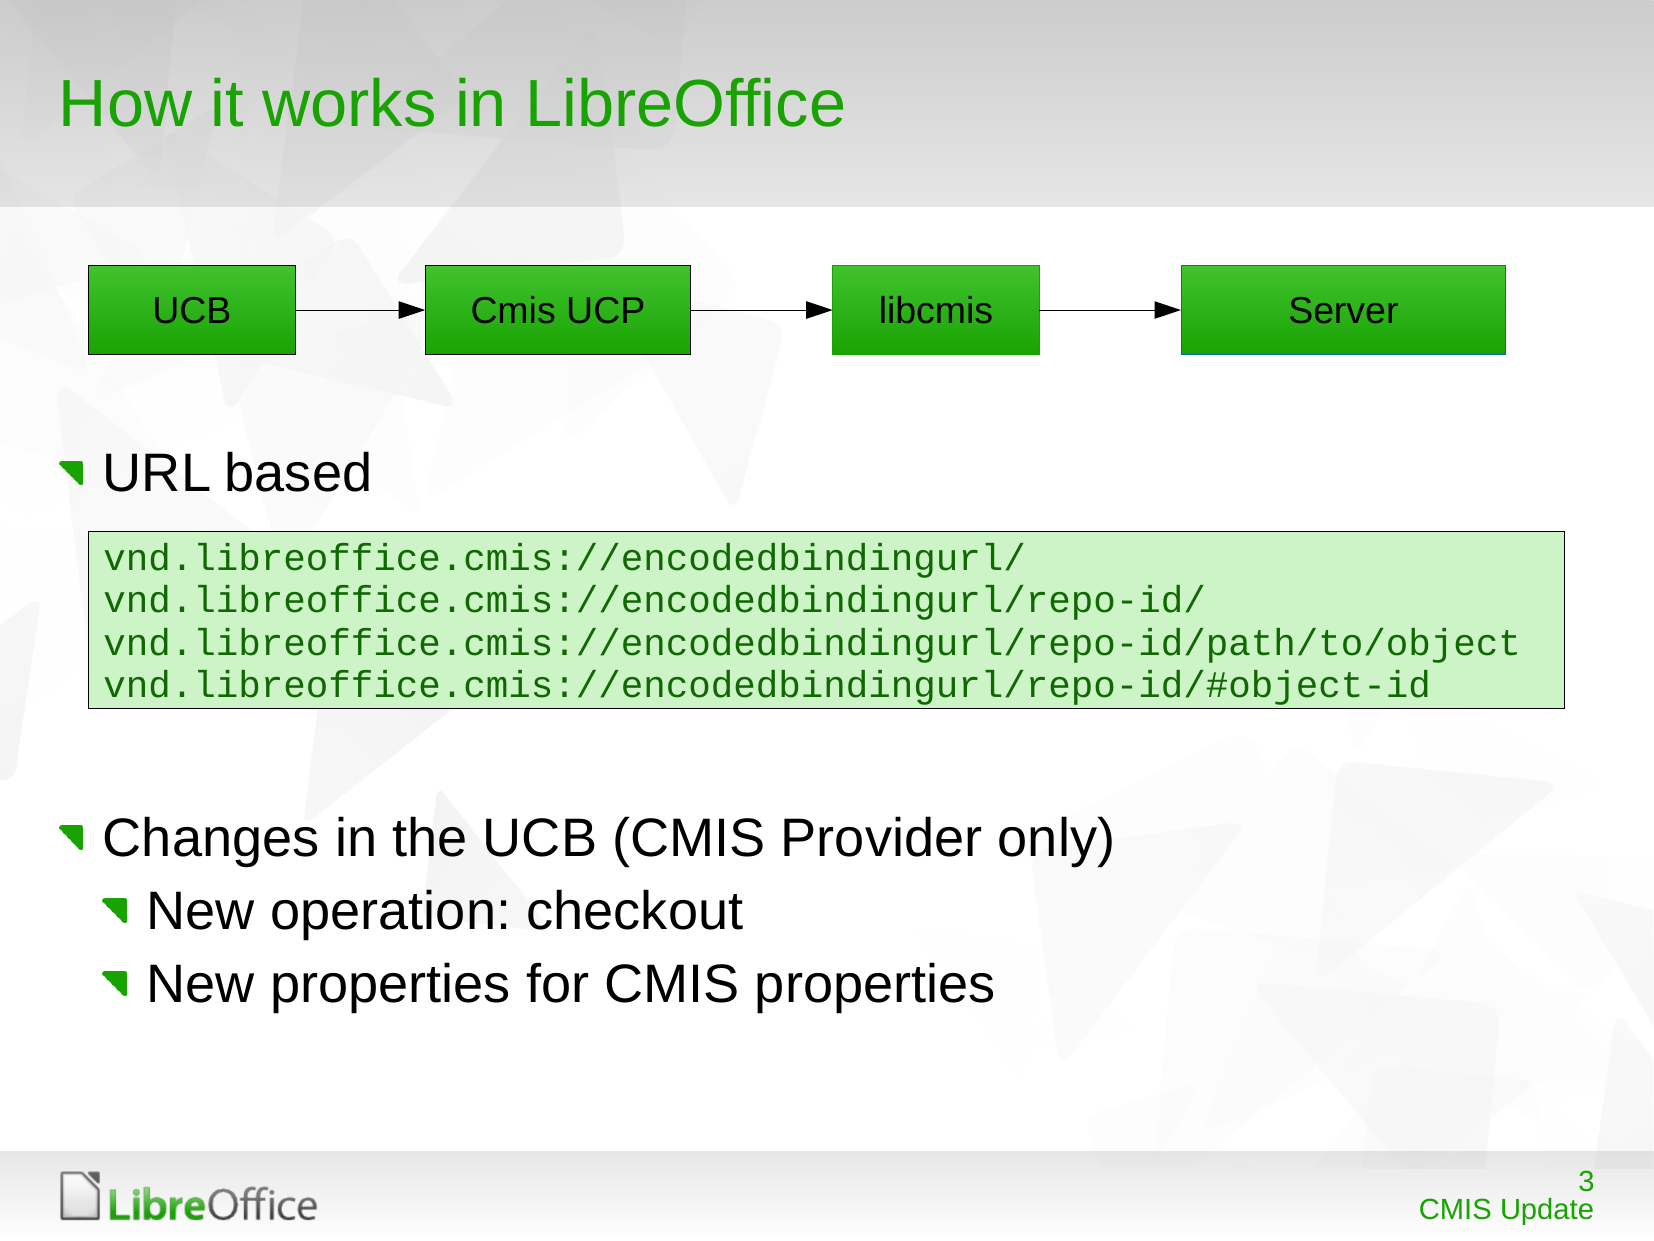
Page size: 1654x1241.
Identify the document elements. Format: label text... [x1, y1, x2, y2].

picture [915, 548, 1654, 1169]
text_box Server [1181, 265, 1506, 355]
title How it works in LibreOffice [59, 29, 1595, 178]
list URL based Changes in the UCB (CMIS Provider only) New operation: checkout New properties for CMIS properties [59, 442, 1595, 1093]
text_box libcmis [832, 265, 1040, 355]
text_box Cmis UCP [425, 265, 691, 355]
text_box vnd.libreoffice.cmis://encodedbindingurl/ vnd.libreoffice.cmis://encodedbindingurl/repo-id/ vnd.libreoffice.cmis://encodedbindingurl/repo-id/path/to/object vnd.libreoffice.cmis://encodedbindingurl/repo-id/#object-id [88, 531, 1565, 709]
text_box UCB [88, 265, 296, 355]
picture [0, 0, 783, 931]
picture [41, 1152, 337, 1240]
